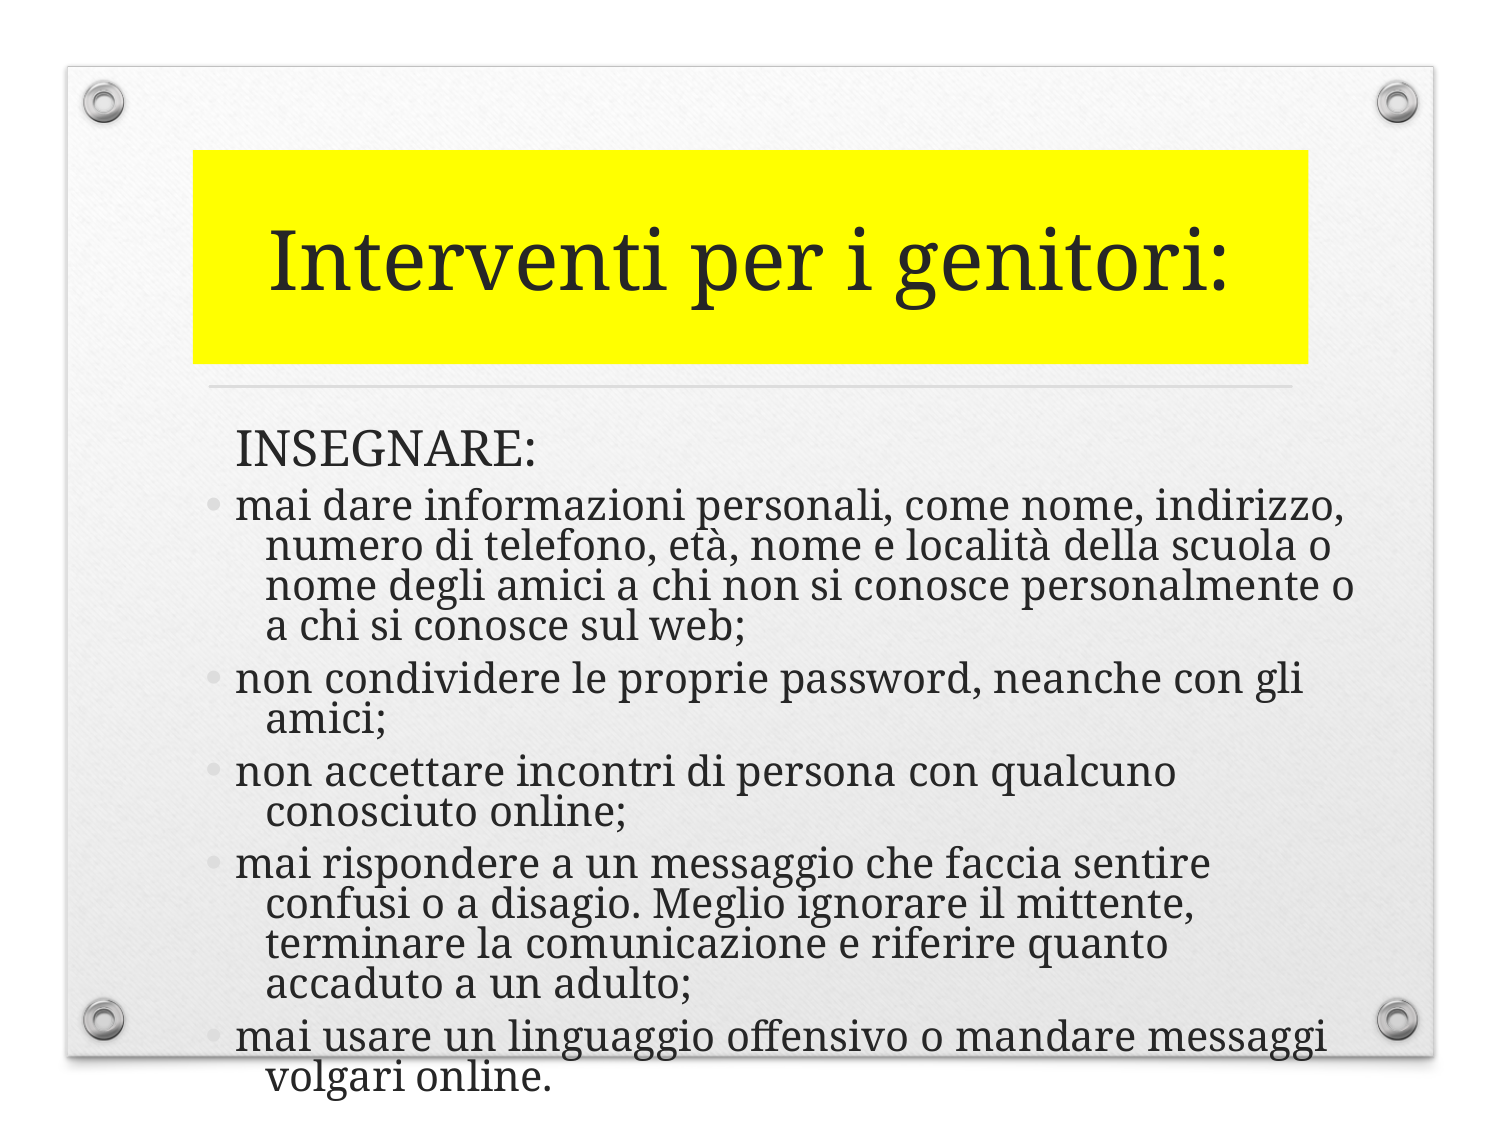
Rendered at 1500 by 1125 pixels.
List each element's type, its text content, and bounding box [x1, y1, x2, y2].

title Interventi per i genitori: [192, 150, 1309, 365]
list INSEGNARE: mai dare informazioni personali, come nome, indirizzo, numero di telefono, età, nome e località della scuola o nome degli amici a chi non si conosce personalmente o a chi si conosce sul web; non condividere le proprie password, neanche con gli amici; non accettare incontri di persona con qualcuno conosciuto online; mai rispondere a un messaggio che faccia sentire confusi o a disagio. Meglio ignorare il mittente, terminare la comunicazione e riferire quanto accaduto a un adulto; mai usare un linguaggio offensivo o mandare messaggi volgari online. [190, 420, 1374, 1125]
